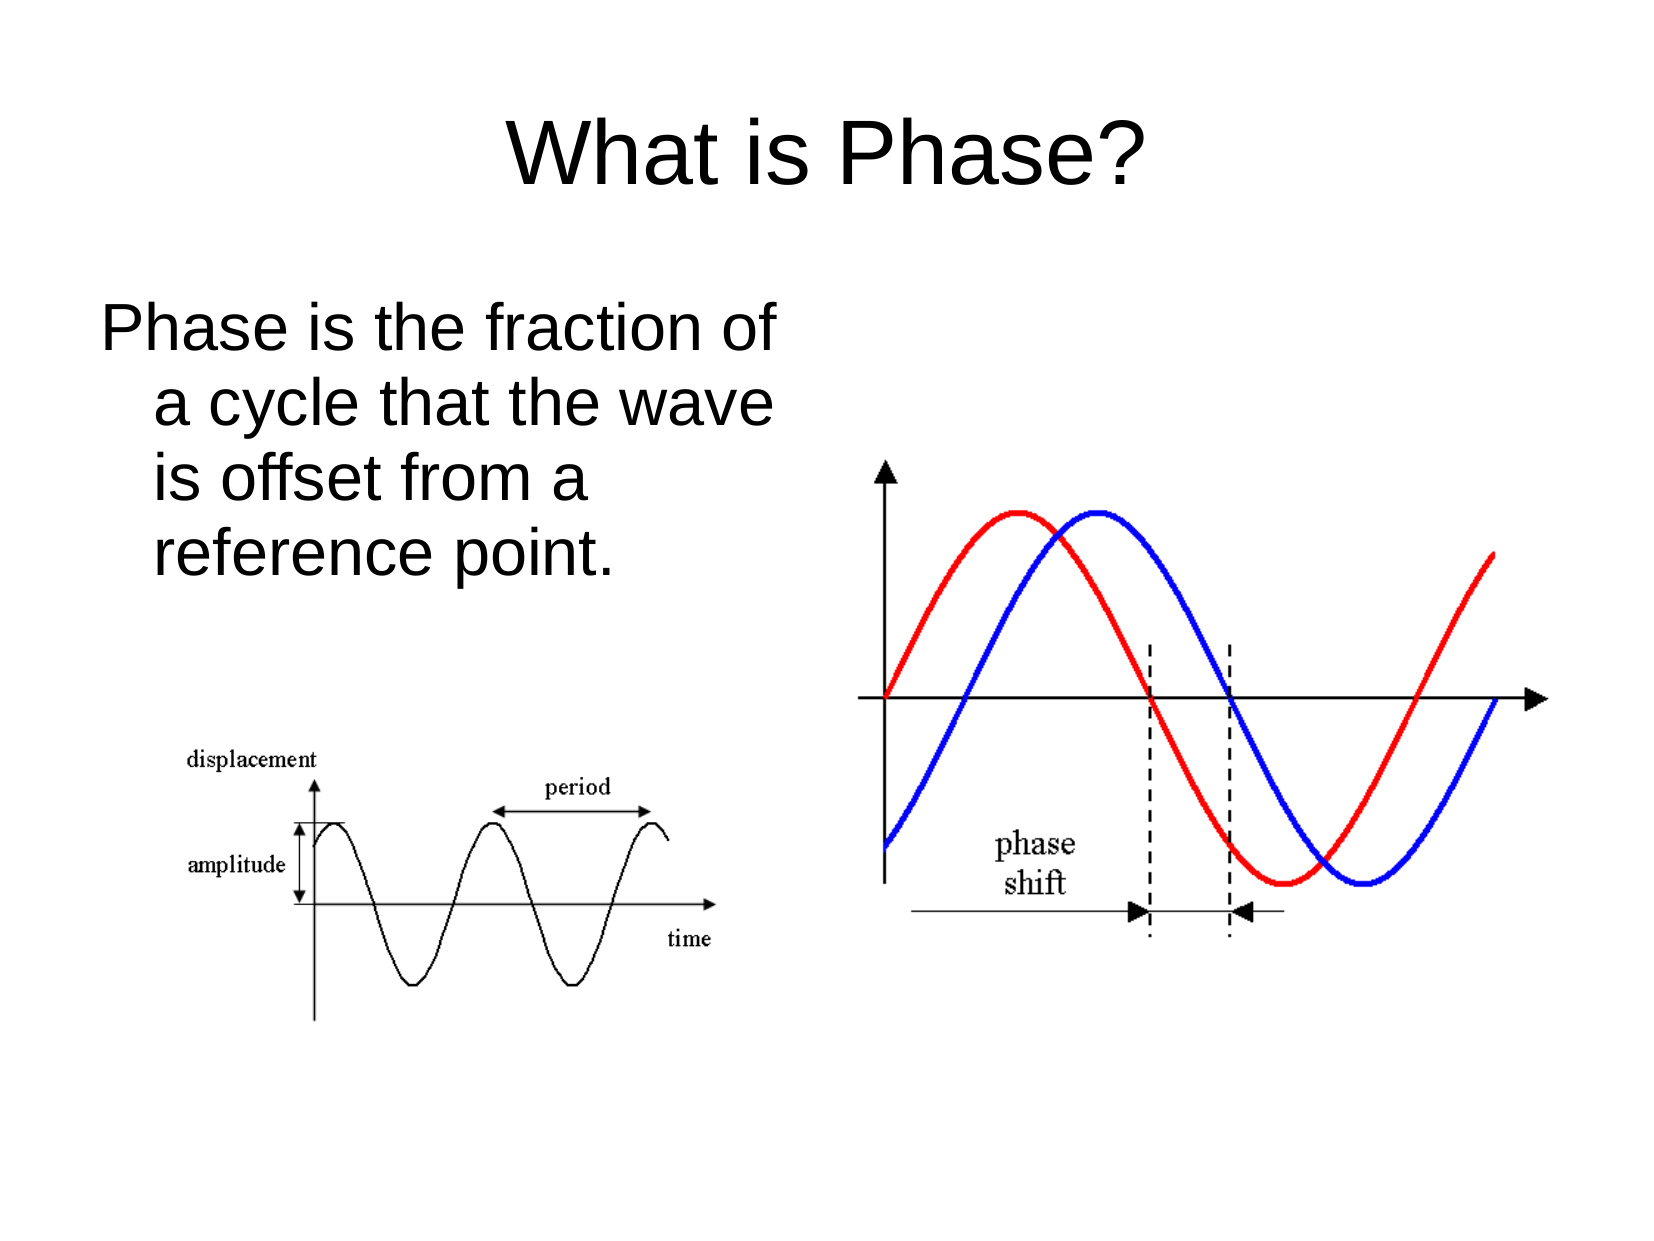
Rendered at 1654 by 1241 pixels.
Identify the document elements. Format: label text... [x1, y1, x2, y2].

list Phase is the fraction of a cycle that the wave is offset from a reference point. [82, 290, 809, 1109]
title What is Phase? [82, 49, 1571, 257]
picture [845, 441, 1572, 958]
picture [150, 712, 757, 1063]
